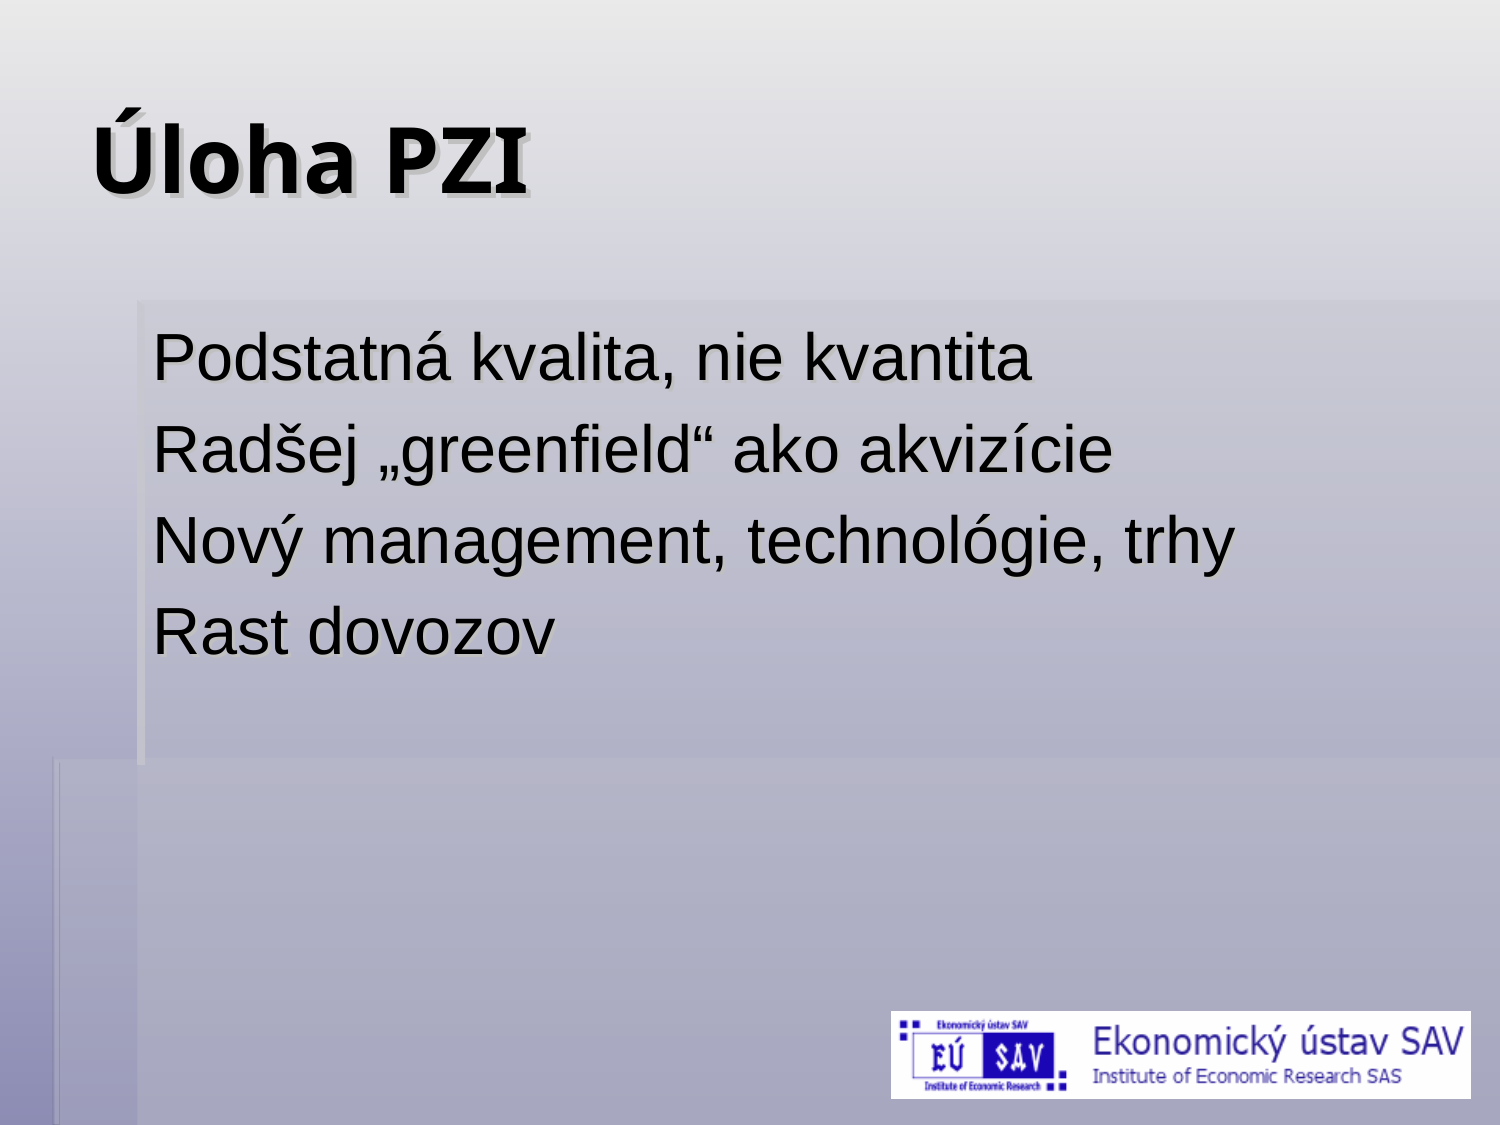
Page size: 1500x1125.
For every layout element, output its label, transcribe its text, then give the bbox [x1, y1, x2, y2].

title Úloha PZI [75, 40, 1451, 276]
picture [891, 1011, 1471, 1099]
list Podstatná kvalita, nie kvantita Radšej „greenfield“ ako akvizície Nový management, technológie, trhy Rast dovozov [137, 312, 1451, 1000]
